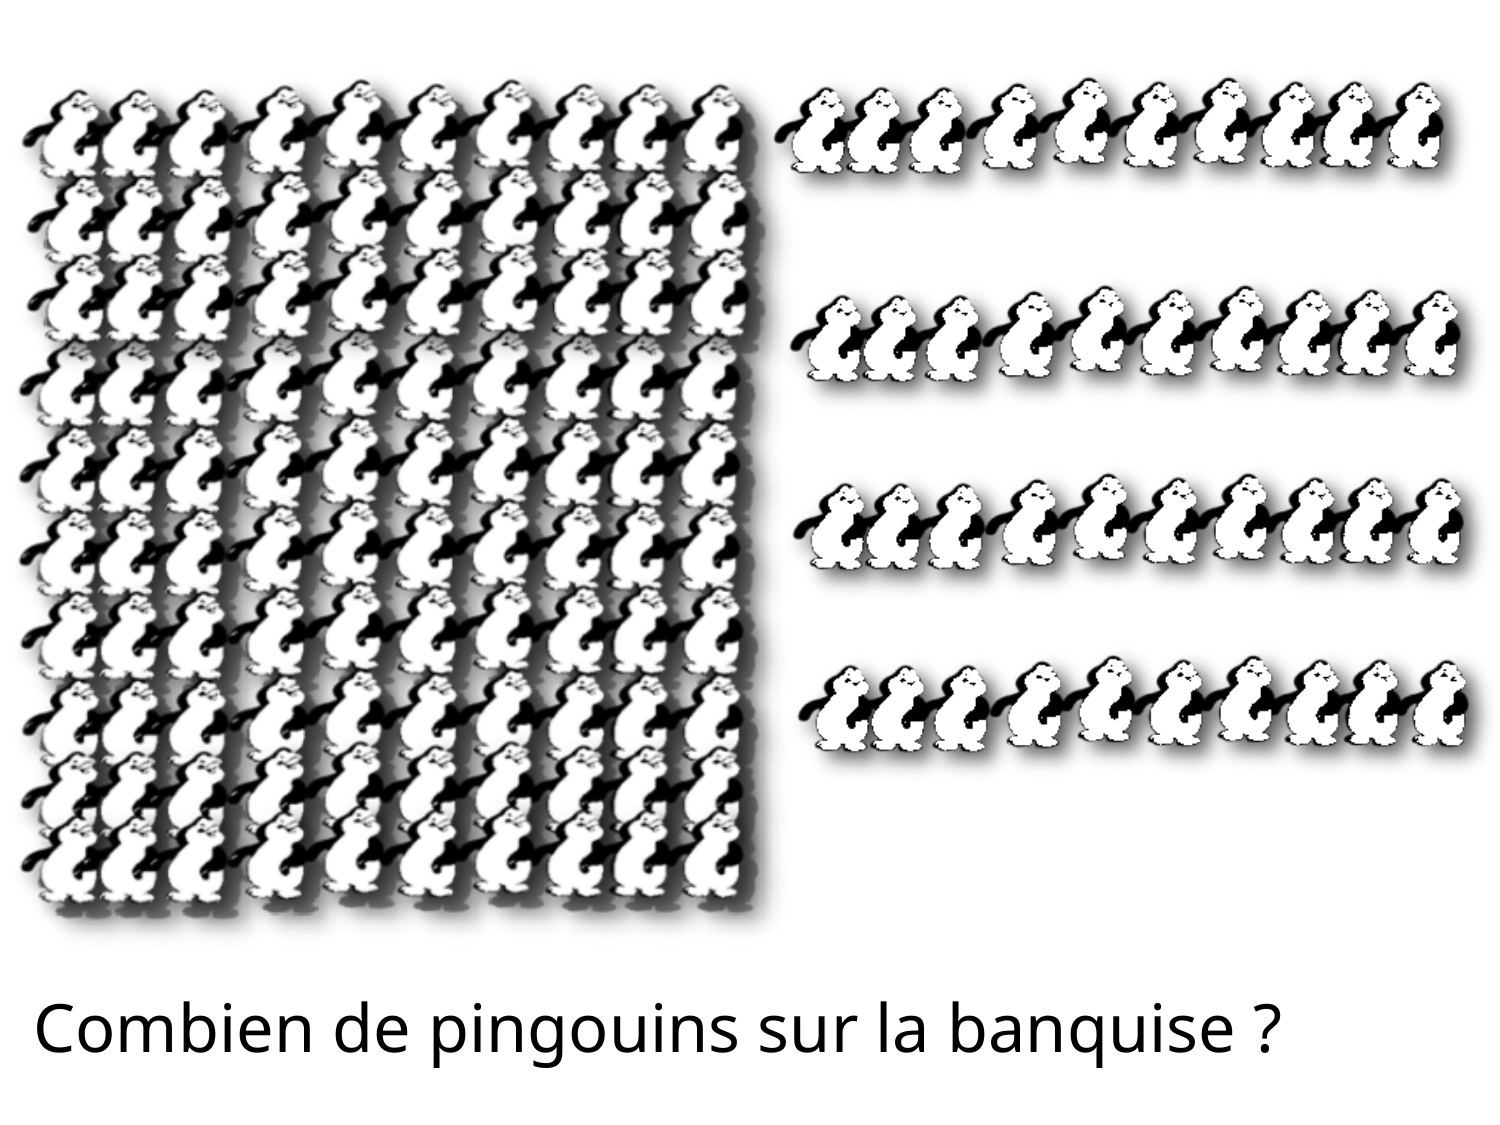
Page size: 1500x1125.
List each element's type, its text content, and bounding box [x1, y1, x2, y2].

picture [0, 59, 1500, 942]
text_box Combien de pingouins sur la banquise ? [18, 978, 1300, 1073]
